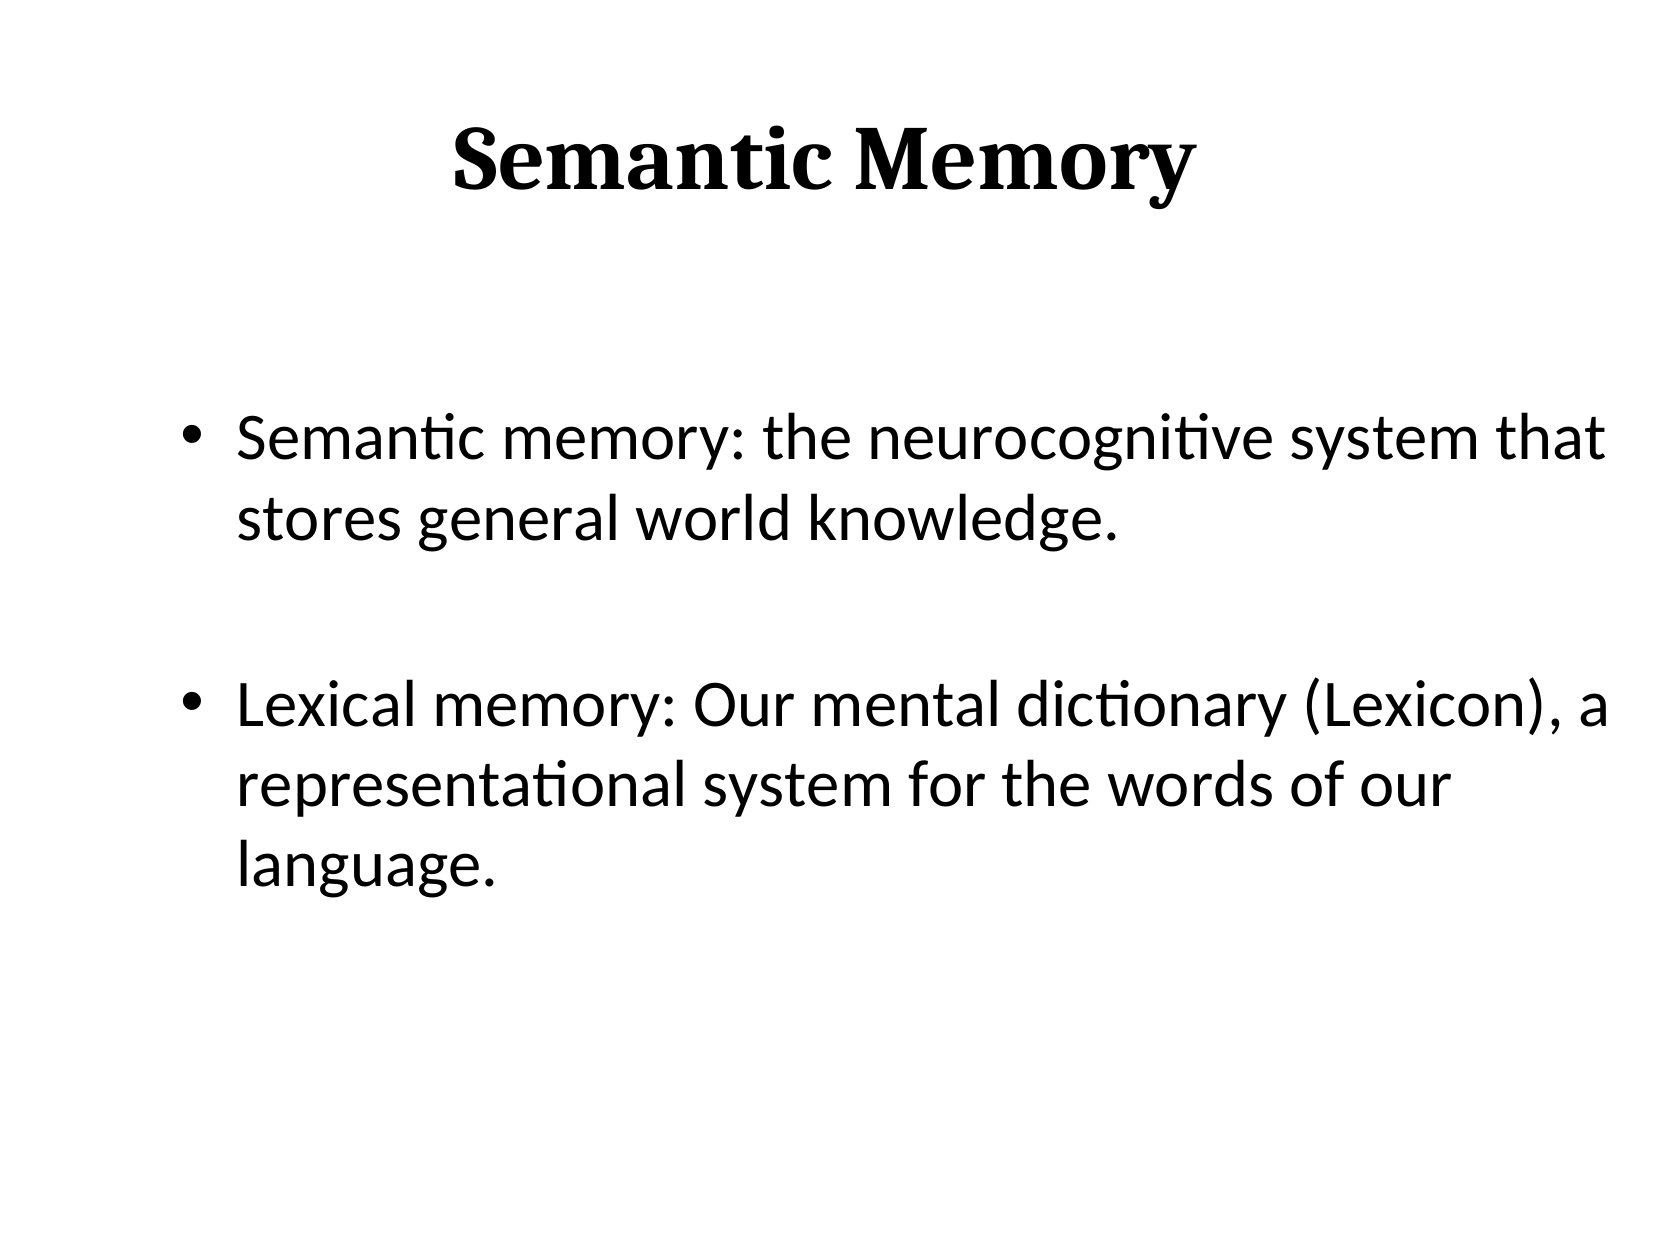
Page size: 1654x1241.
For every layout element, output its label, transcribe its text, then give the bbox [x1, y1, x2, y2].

list Semantic memory: the neurocognitive system that stores general world knowledge. Lexical memory: Our mental dictionary (Lexicon), a representational system for the words of our language. [165, 385, 1653, 1062]
title Semantic Memory [82, 49, 1571, 257]
